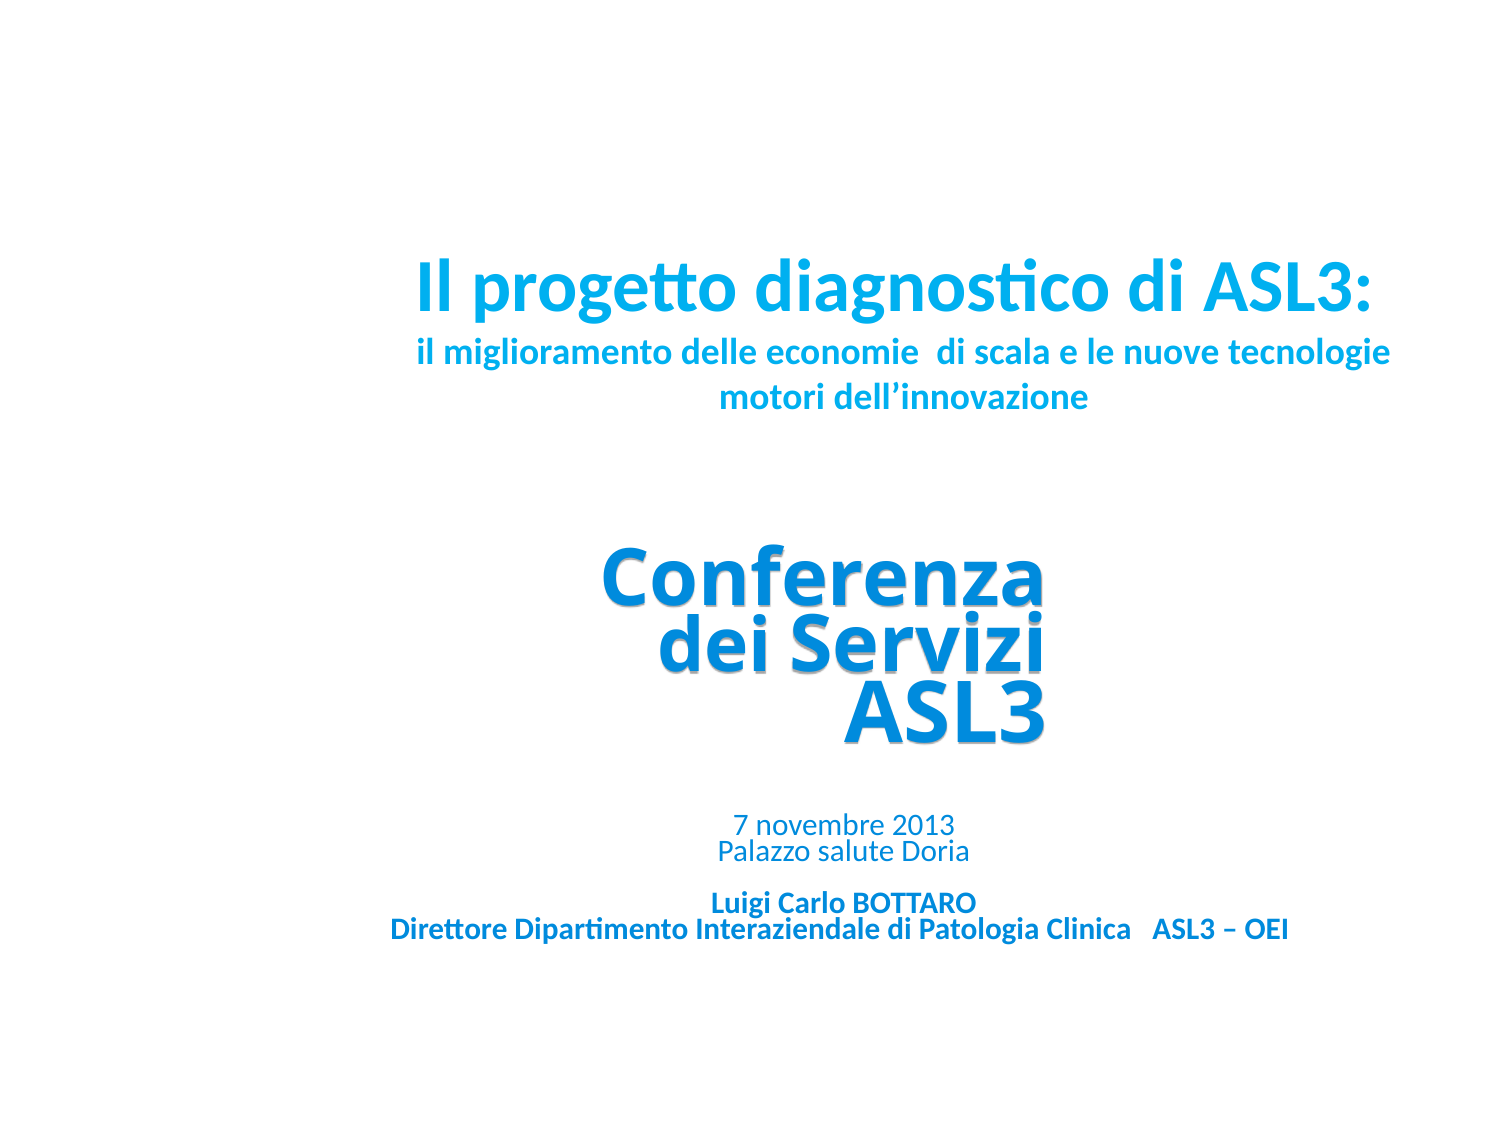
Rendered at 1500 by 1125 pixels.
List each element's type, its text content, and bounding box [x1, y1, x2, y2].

text_box 7 novembre 2013 Palazzo salute Doria Luigi Carlo BOTTARO Direttore Dipartimento Interaziendale di Patologia Clinica ASL3 – OEI [349, 800, 1340, 960]
title Conferenza dei Servizi ASL3 [584, 539, 1152, 770]
text_box Il progetto diagnostico di ASL3: il miglioramento delle economie di scala e le nuove tecnologie motori dell’innovazione [349, 229, 1459, 424]
